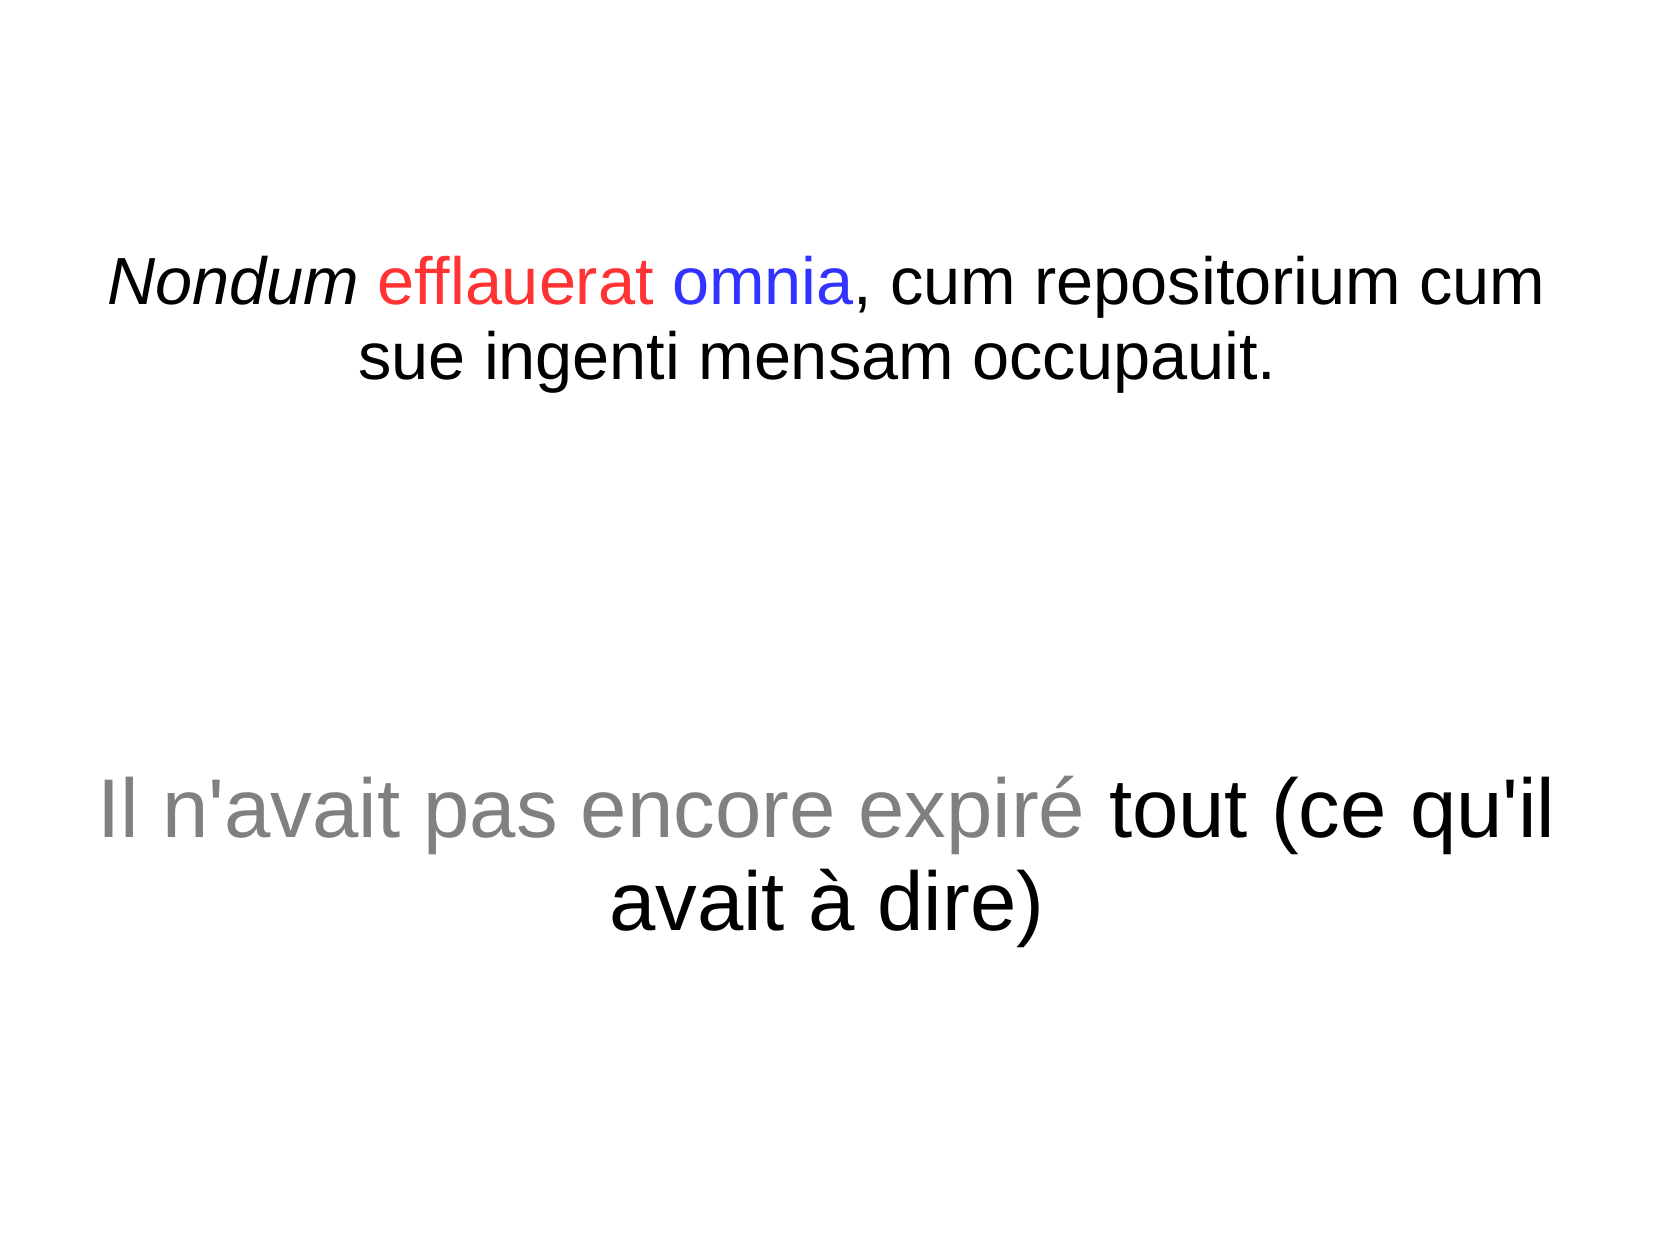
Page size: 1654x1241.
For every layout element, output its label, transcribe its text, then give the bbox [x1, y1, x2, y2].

subtitle Il n'avait pas encore expiré tout (ce qu'il avait à dire) [82, 602, 1571, 1109]
title Nondum efflauerat omnia, cum repositorium cum sue ingenti mensam occupauit. [47, 35, 1607, 603]
